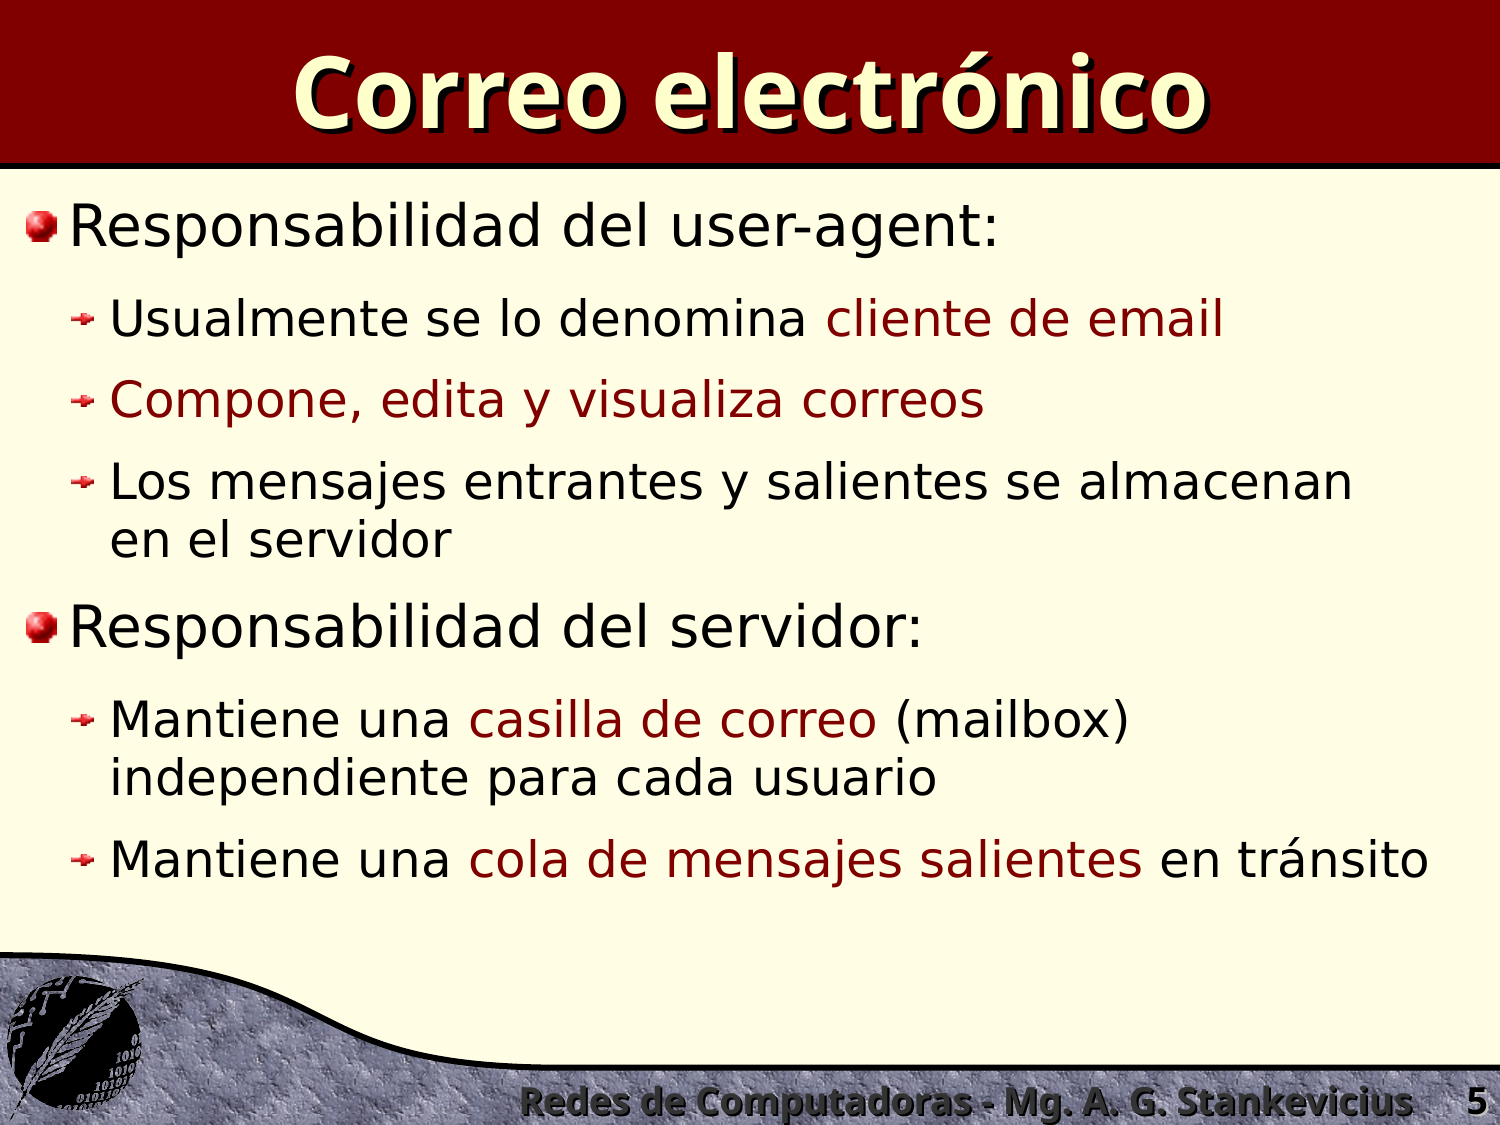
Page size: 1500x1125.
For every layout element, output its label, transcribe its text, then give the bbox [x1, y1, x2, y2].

picture [1047, 1100, 1054, 1110]
list Responsabilidad del user-agent: Usualmente se lo denomina cliente de email Compone, edita y visualiza correos Los mensajes entrantes y salientes se almacenan en el servidor Responsabilidad del servidor: Mantiene una casilla de correo (mailbox) independiente para cada usuario Mantiene una cola de mensajes salientes en tránsito [11, 192, 1486, 921]
picture [790, 1100, 795, 1110]
picture [0, 959, 1500, 1125]
title Correo electrónico [15, 5, 1485, 160]
